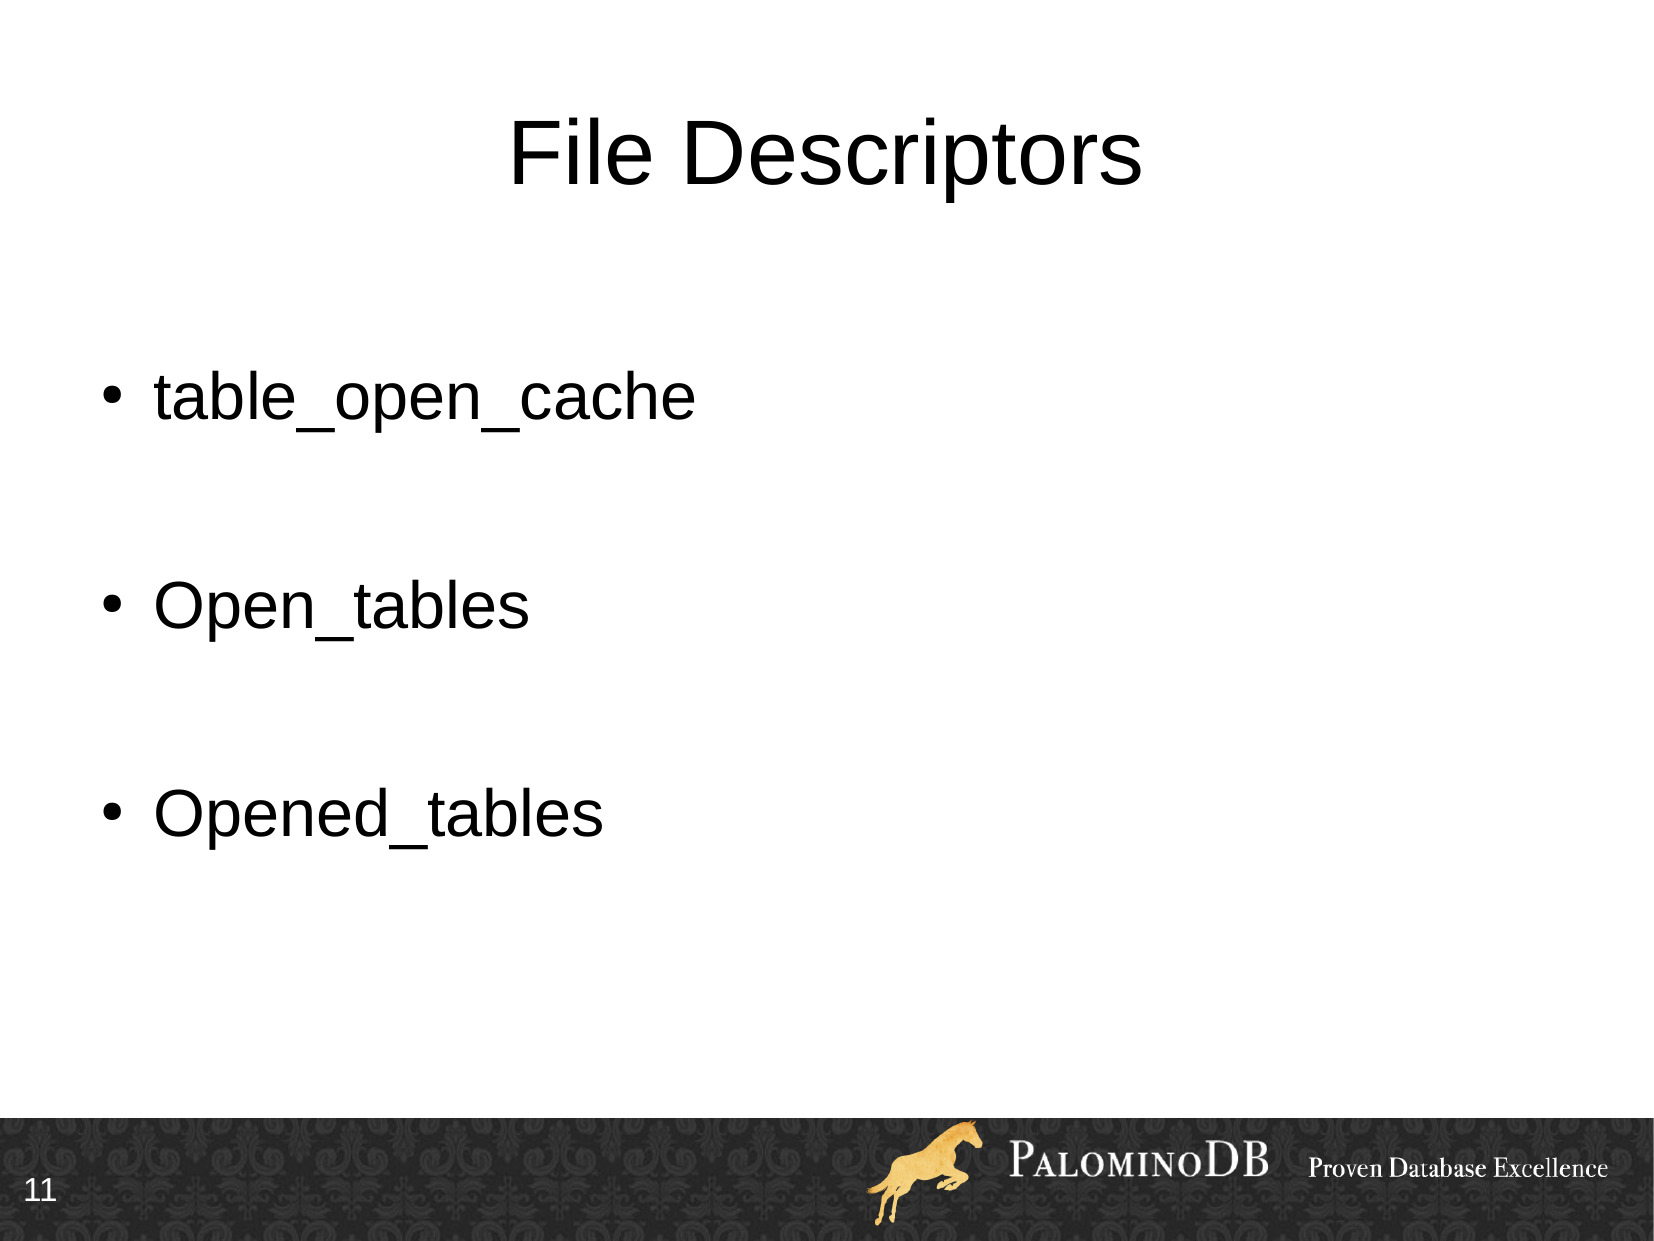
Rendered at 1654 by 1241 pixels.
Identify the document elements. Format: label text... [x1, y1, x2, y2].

title File Descriptors [82, 49, 1571, 254]
list table_open_cache Open_tables Opened_tables [82, 254, 1571, 1074]
picture [0, 1109, 1654, 1241]
